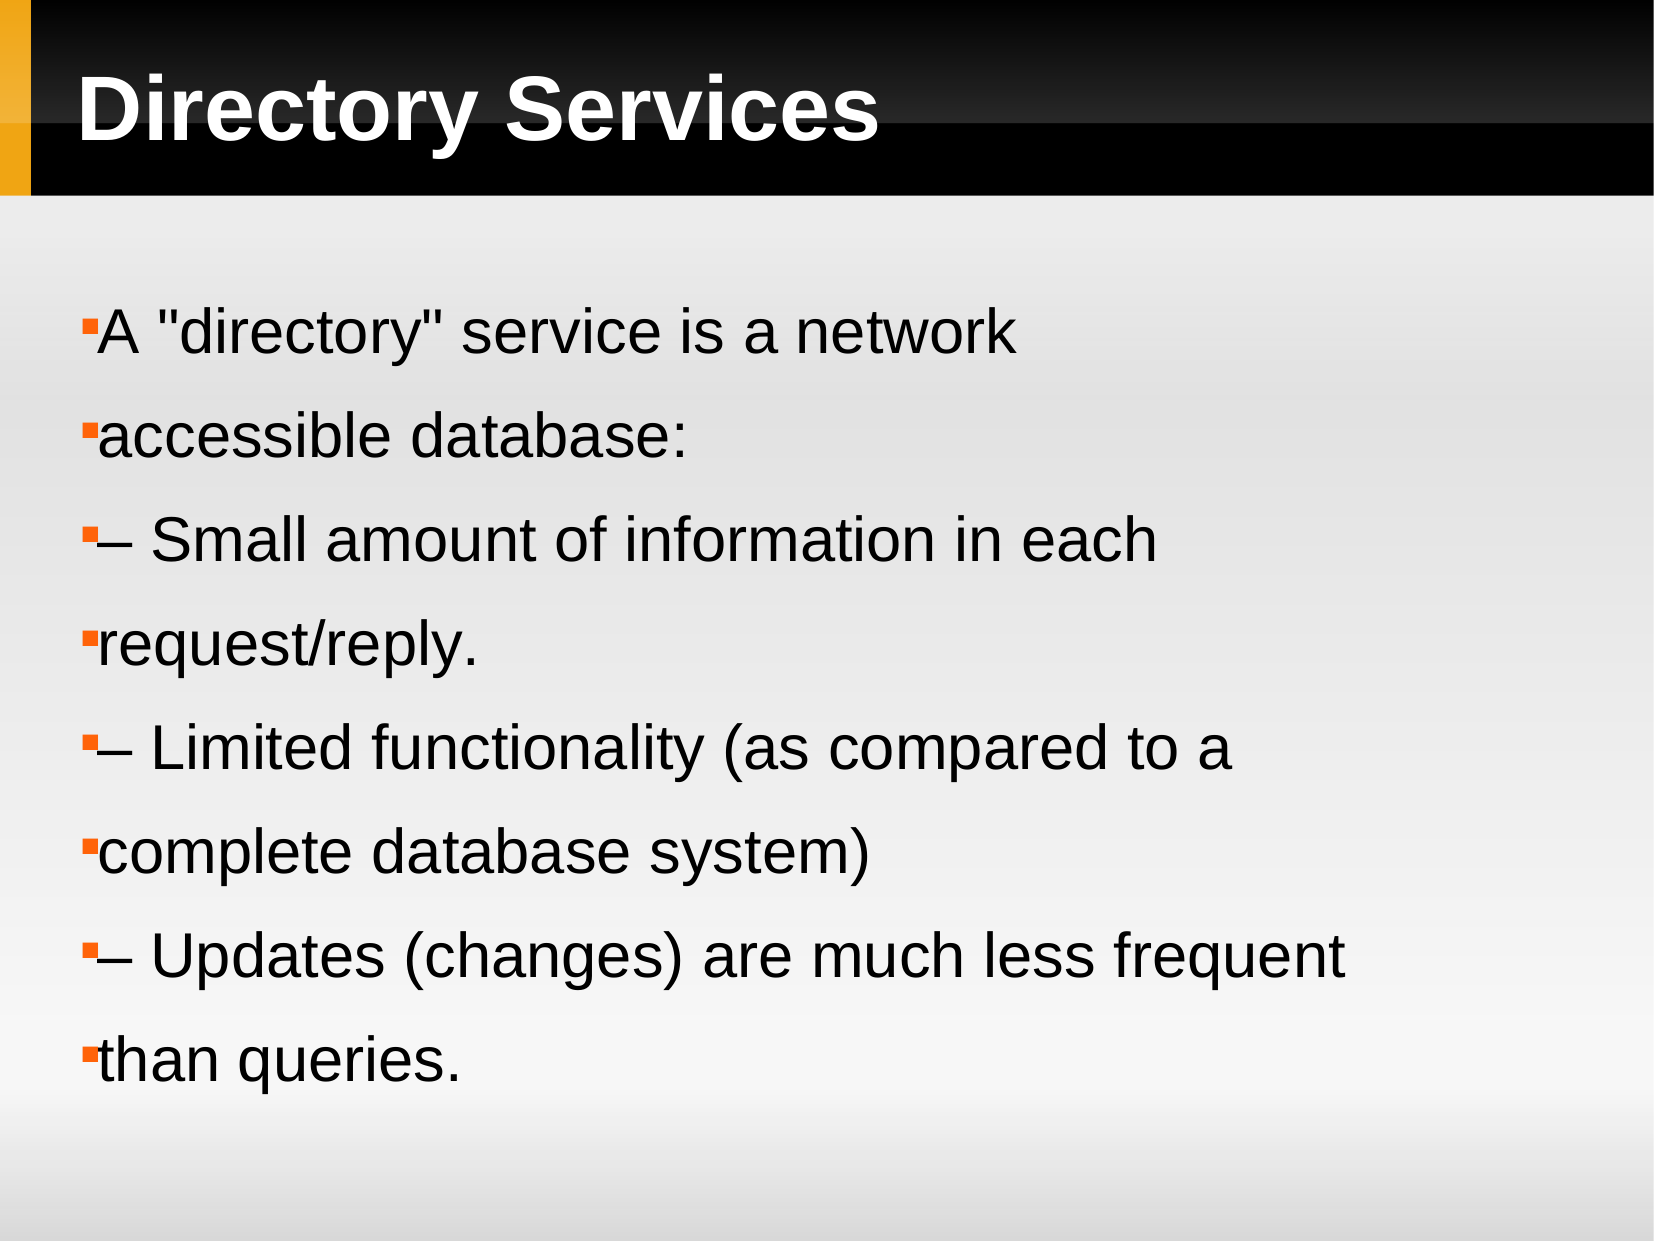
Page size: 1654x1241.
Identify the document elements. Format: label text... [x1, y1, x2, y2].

list A "directory" service is a network accessible database: – Small amount of information in each request/reply. – Limited functionality (as compared to a complete database system) – Updates (changes) are much less frequent than queries. [82, 290, 1571, 1096]
title Directory Services [76, 7, 1565, 200]
